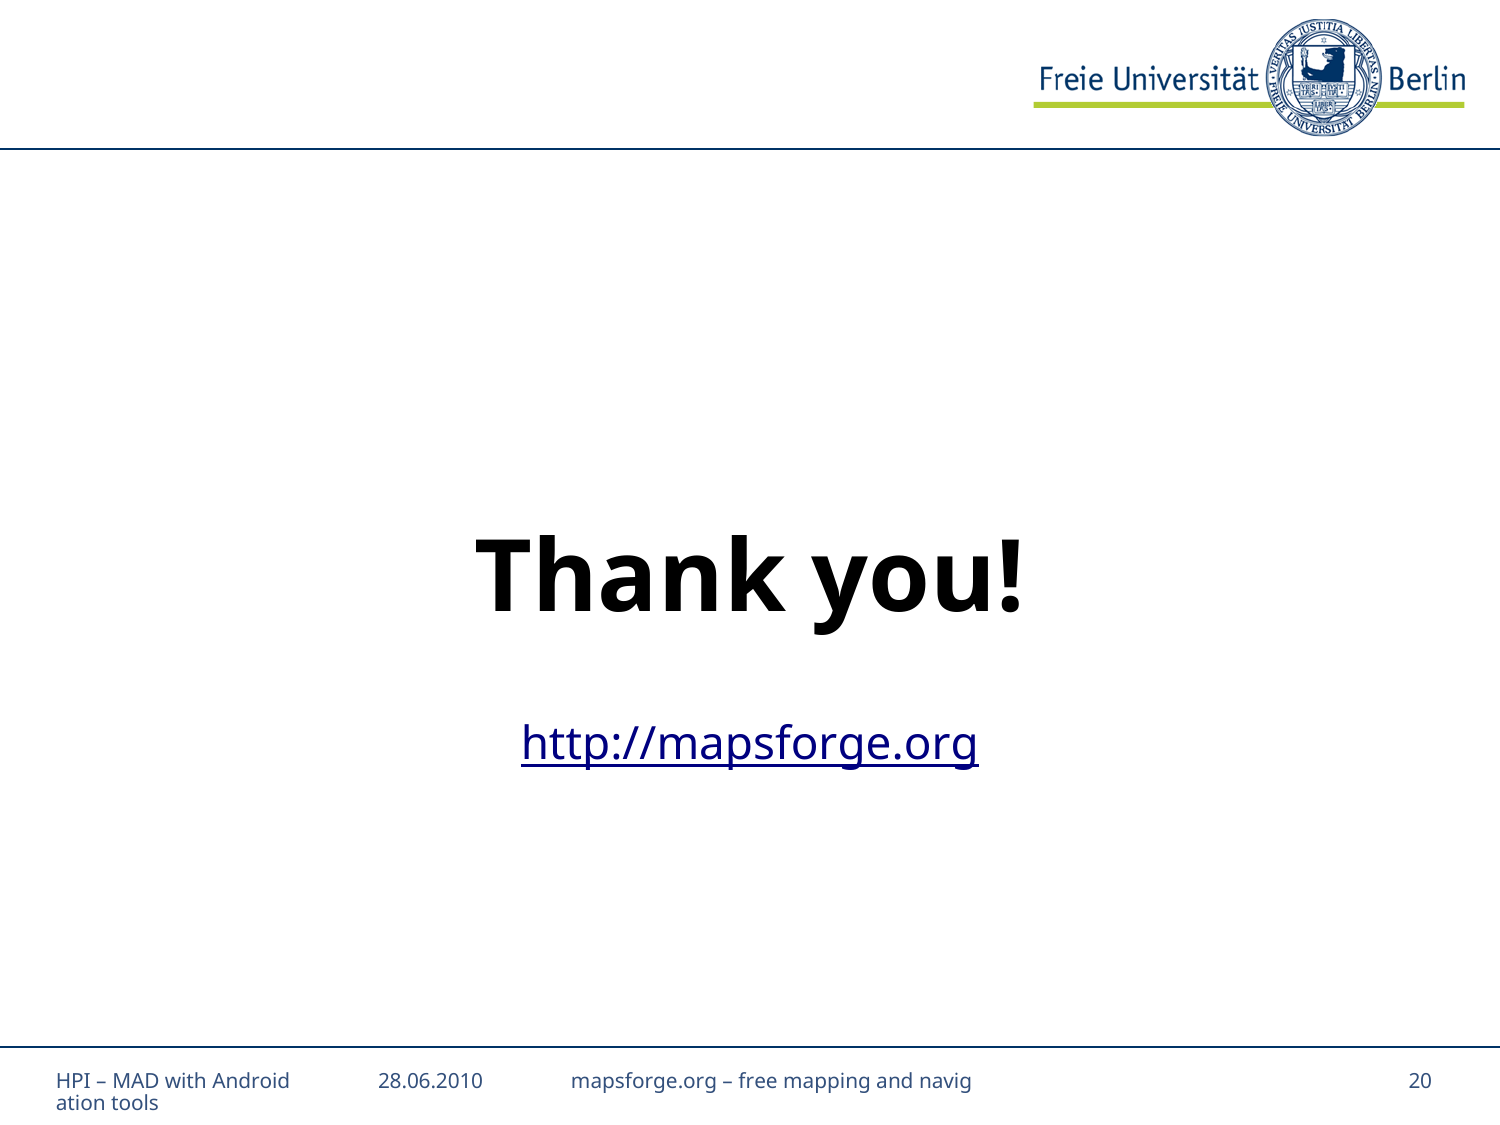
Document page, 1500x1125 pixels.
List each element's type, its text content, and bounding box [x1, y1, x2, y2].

list http://mapsforge.org [47, 711, 1453, 767]
picture [1033, 19, 1470, 137]
list Thank you! [47, 504, 1453, 626]
